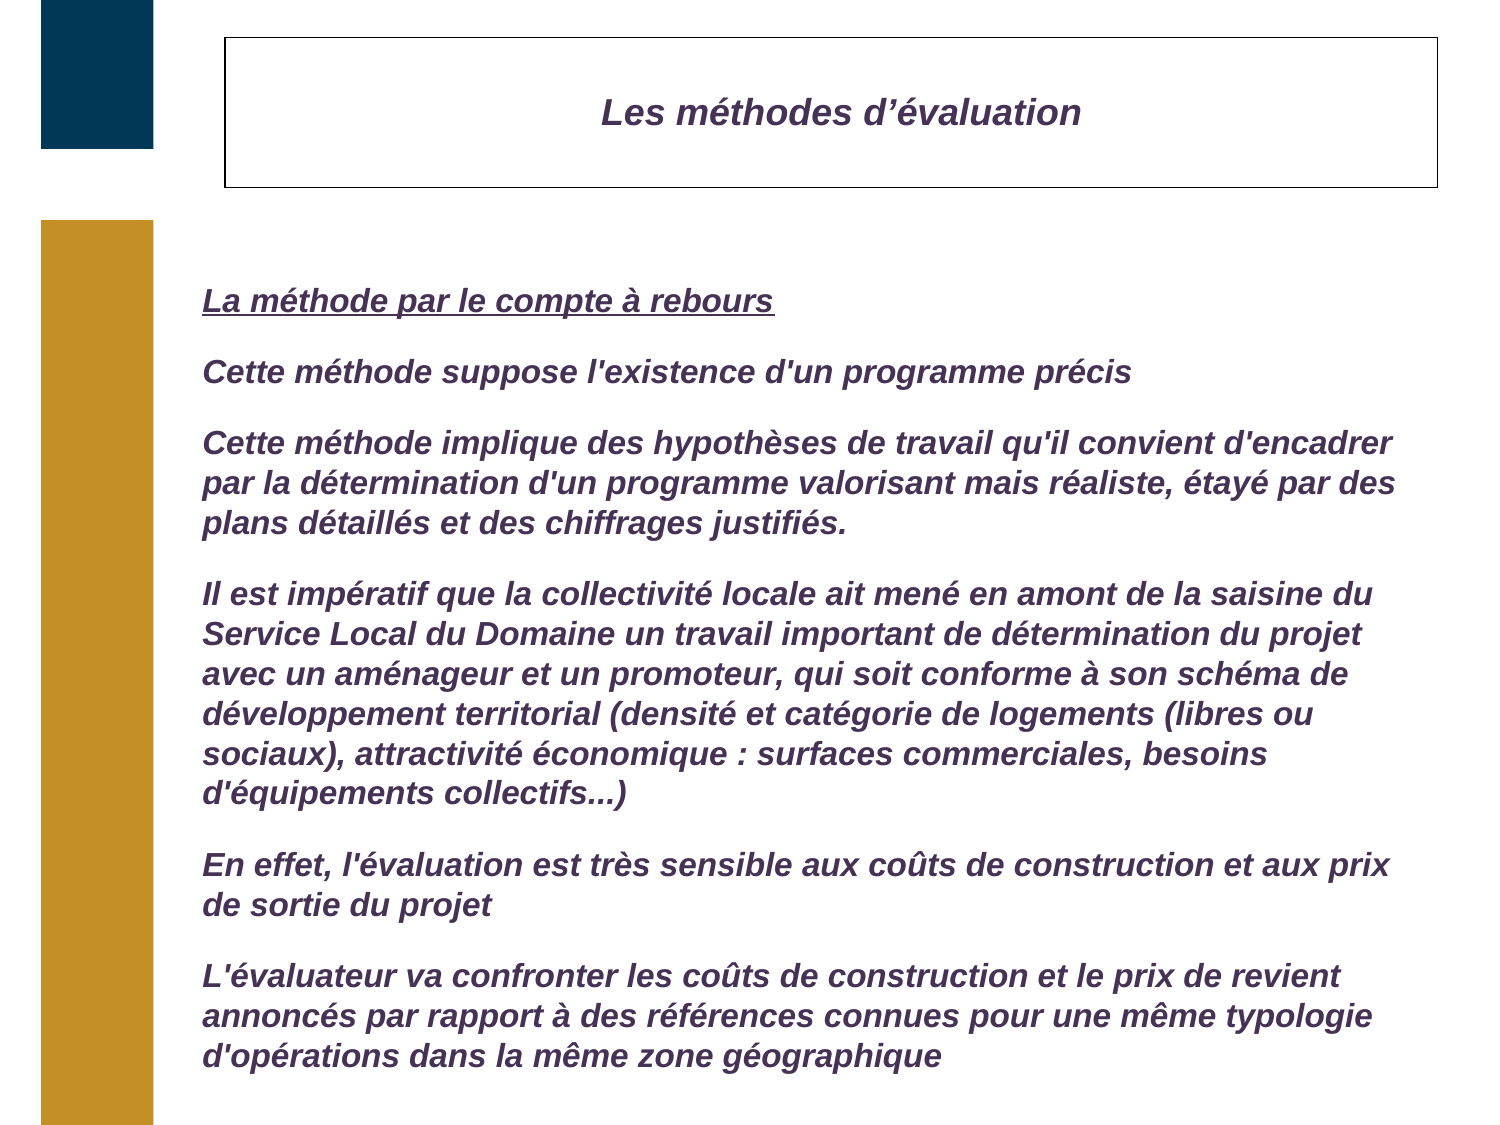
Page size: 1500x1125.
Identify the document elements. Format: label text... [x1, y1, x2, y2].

text_box La méthode par le compte à rebours Cette méthode suppose l'existence d'un programme précis Cette méthode implique des hypothèses de travail qu'il convient d'encadrer par la détermination d'un programme valorisant mais réaliste, étayé par des plans détaillés et des chiffrages justifiés. Il est impératif que la collectivité locale ait mené en amont de la saisine du Service Local du Domaine un travail important de détermination du projet avec un aménageur et un promoteur, qui soit conforme à son schéma de développement territorial (densité et catégorie de logements (libres ou sociaux), attractivité économique : surfaces commerciales, besoins d'équipements collectifs...) En effet, l'évaluation est très sensible aux coûts de construction et aux prix de sortie du projet L'évaluateur va confronter les coûts de construction et le prix de revient annoncés par rapport à des références connues pour une même typologie d'opérations dans la même zone géographique [187, 200, 1438, 1125]
text_box Les méthodes d’évaluation [225, 37, 1438, 188]
